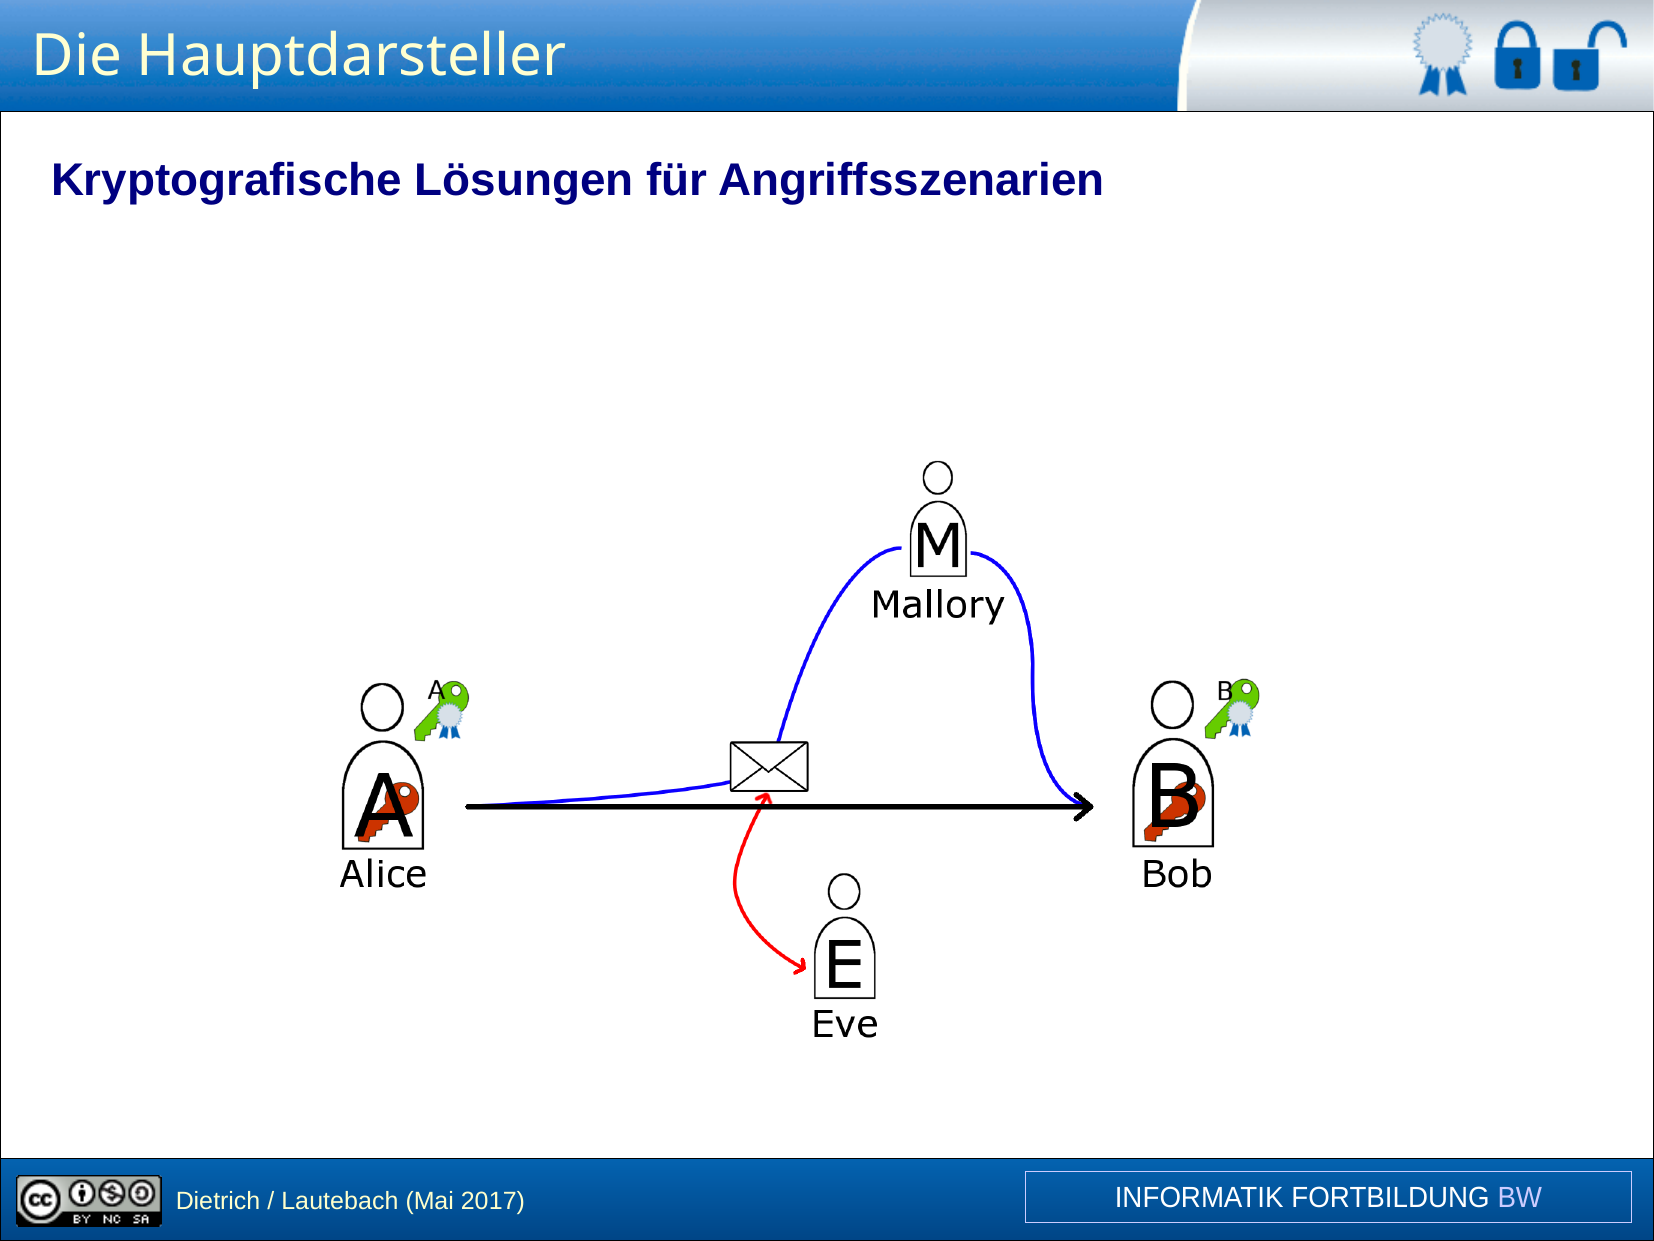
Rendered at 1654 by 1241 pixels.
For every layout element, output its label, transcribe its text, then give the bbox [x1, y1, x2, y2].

picture [291, 325, 1371, 1045]
text_box Kryptografische Lösungen für Angriffsszenarien [36, 146, 1617, 214]
picture [16, 1175, 162, 1227]
title Die Hauptdarsteller [31, 14, 1151, 92]
picture [0, 0, 1654, 111]
